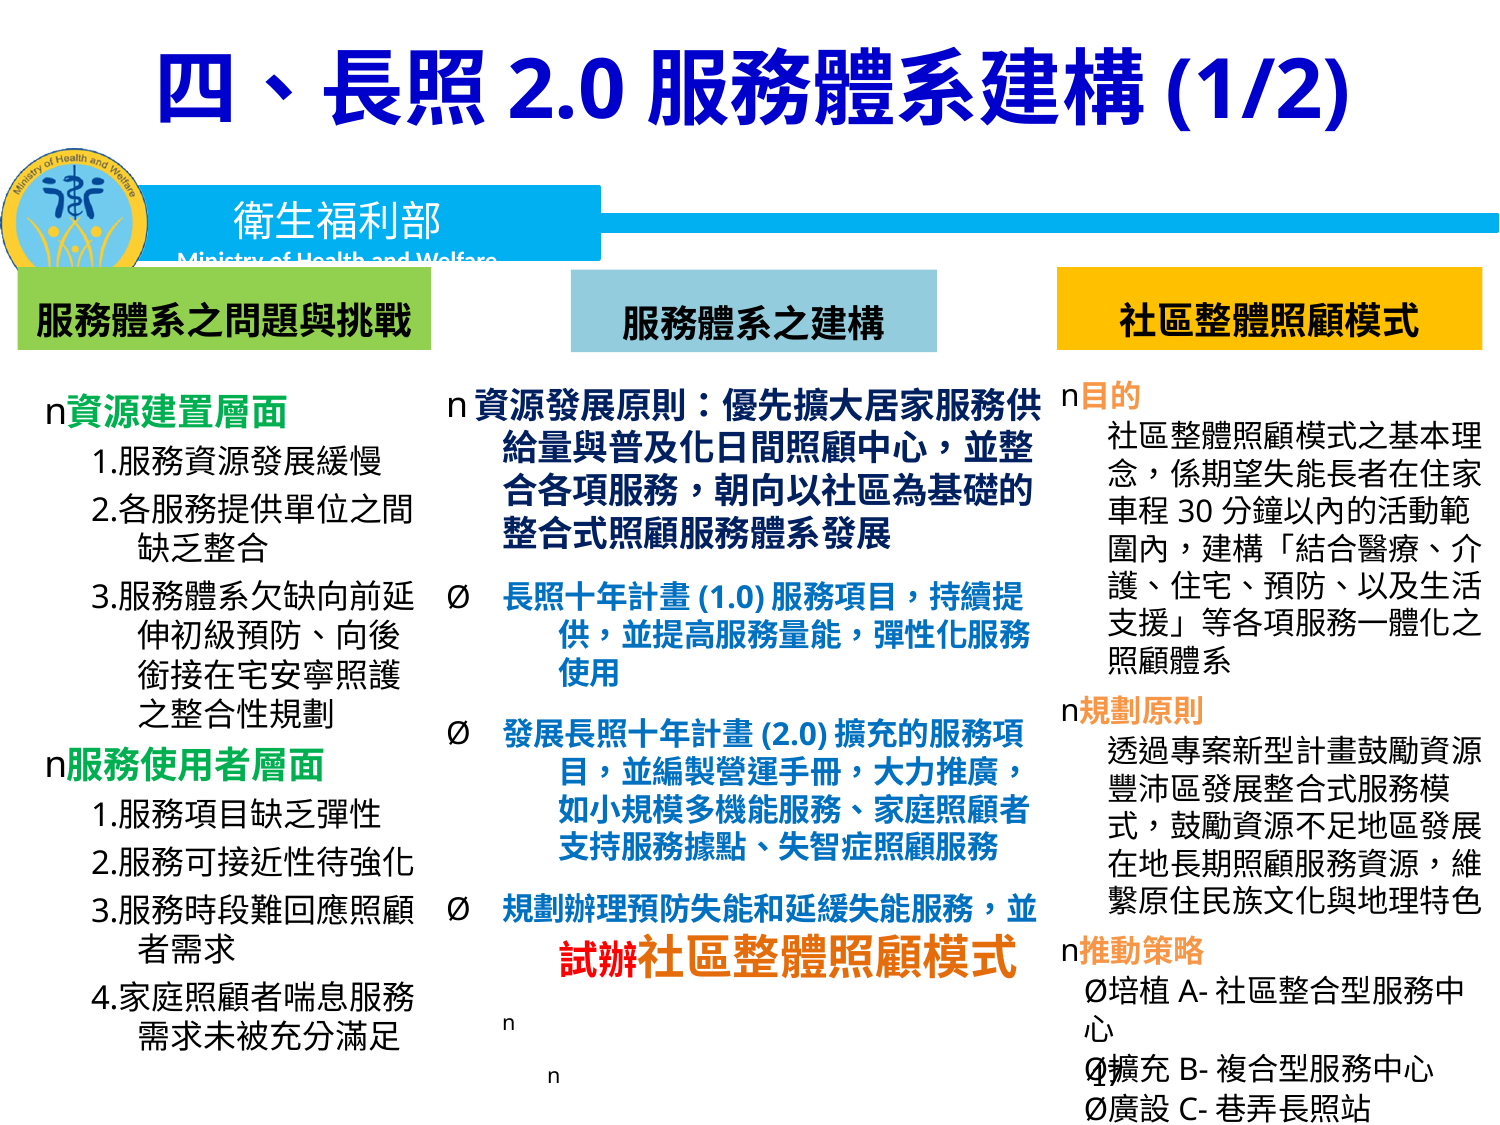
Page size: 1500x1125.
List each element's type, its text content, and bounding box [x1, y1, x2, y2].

list 資源發展原則：優先擴大居家服務供給量與普及化日間照顧中心，並整合各項服務，朝向以社區為基礎的整合式照顧服務體系發展 長照十年計畫(1.0)服務項目，持續提供，並提高服務量能，彈性化服務使用 發展長照十年計畫(2.0)擴充的服務項目，並編製營運手冊，大力推廣，如小規模多機能服務、家庭照顧者支持服務據點、失智症照顧服務 規劃辦理預防失能和延緩失能服務，並試辦社區整體照顧模式 [431, 375, 1045, 1083]
text_box 目的 社區整體照顧模式之基本理念，係期望失能長者在住家車程30分鐘以內的活動範圍內，建構「結合醫療、介護、住宅、預防、以及生活支援」等各項服務一體化之照顧體系 規劃原則 透過專案新型計畫鼓勵資源豐沛區發展整合式服務模式，鼓勵資源不足地區發展在地長期照顧服務資源，維繫原住民族文化與地理特色 推動策略 培植A-社區整合型服務中心 擴充B-複合型服務中心 廣設C-巷弄長照站 [1045, 368, 1500, 1118]
list 服務體系之問題與挑戰 [17, 267, 432, 350]
list 資源建置層面 服務資源發展緩慢 各服務提供單位之間缺乏整合 服務體系欠缺向前延伸初級預防、向後銜接在宅安寧照護之整合性規劃 服務使用者層面 服務項目缺乏彈性 服務可接近性待強化 服務時段難回應照顧者需求 家庭照顧者喘息服務需求未被充分滿足 [29, 380, 432, 1095]
text_box 四、長照2.0服務體系建構(1/2) [5, 19, 1500, 152]
list 服務體系之建構 [570, 269, 937, 353]
text_box 社區整體照顧模式 [1057, 267, 1483, 350]
